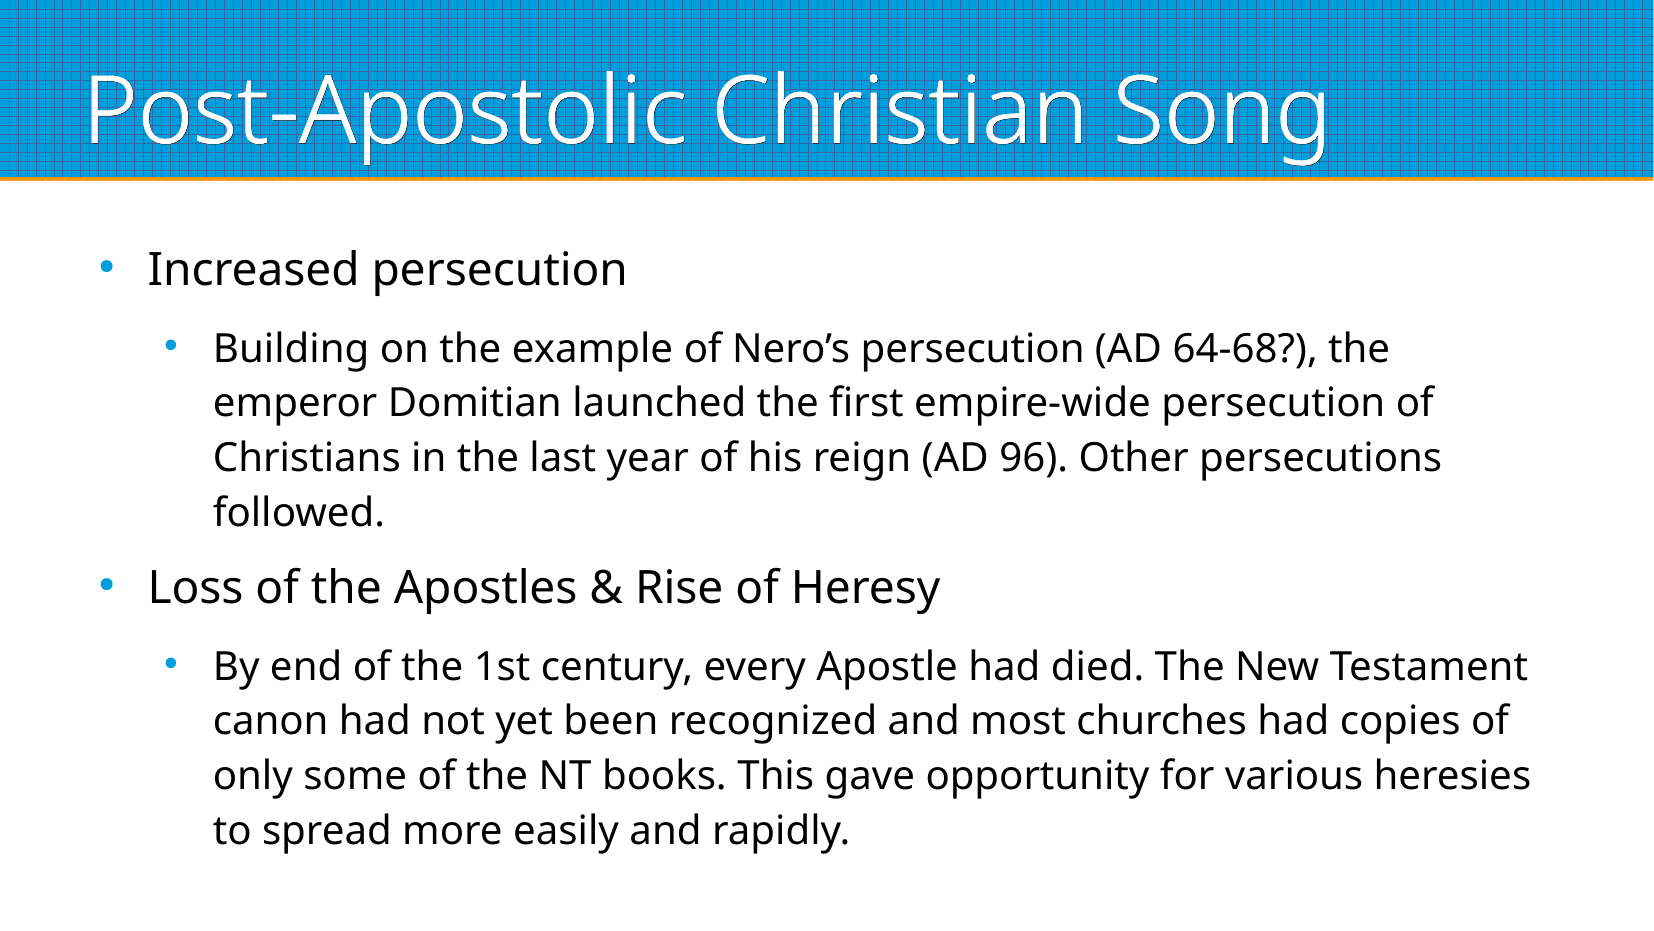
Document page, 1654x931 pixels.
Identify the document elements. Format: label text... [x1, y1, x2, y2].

title Post-Apostolic Christian Song [82, 14, 1571, 171]
list Increased persecution Building on the example of Nero’s persecution (AD 64-68?), the emperor Domitian launched the first empire-wide persecution of Christians in the last year of his reign (AD 96). Other persecutions followed. Loss of the Apostles & Rise of Heresy By end of the 1st century, every Apostle had died. The New Testament canon had not yet been recognized and most churches had copies of only some of the NT books. This gave opportunity for various heresies to spread more easily and rapidly. [82, 236, 1563, 863]
